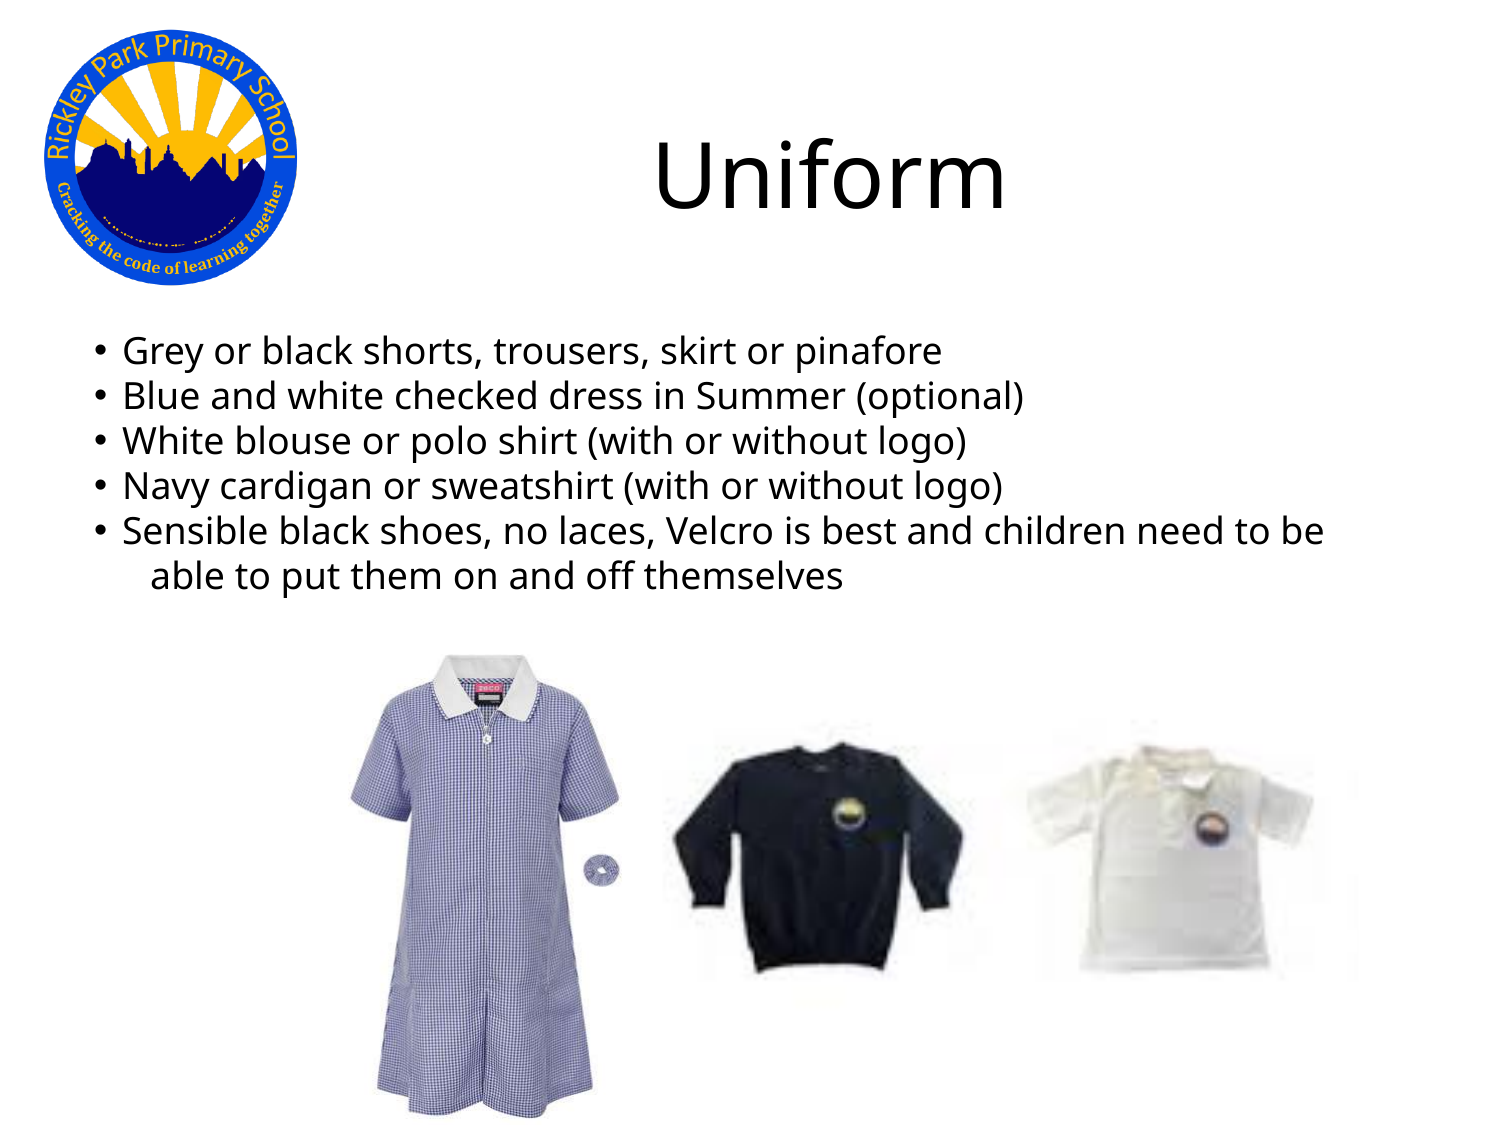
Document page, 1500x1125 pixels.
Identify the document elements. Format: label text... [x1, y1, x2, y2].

picture [41, 29, 299, 288]
picture [300, 646, 1359, 1125]
title Uniform [112, 24, 1240, 235]
text_box Grey or black shorts, trousers, skirt or pinafore Blue and white checked dress in Summer (optional) White blouse or polo shirt (with or without logo) Navy cardigan or sweatshirt (with or without logo) Sensible black shoes, no laces, Velcro is best and children need to be able to put them on and off themselves [41, 319, 1388, 708]
